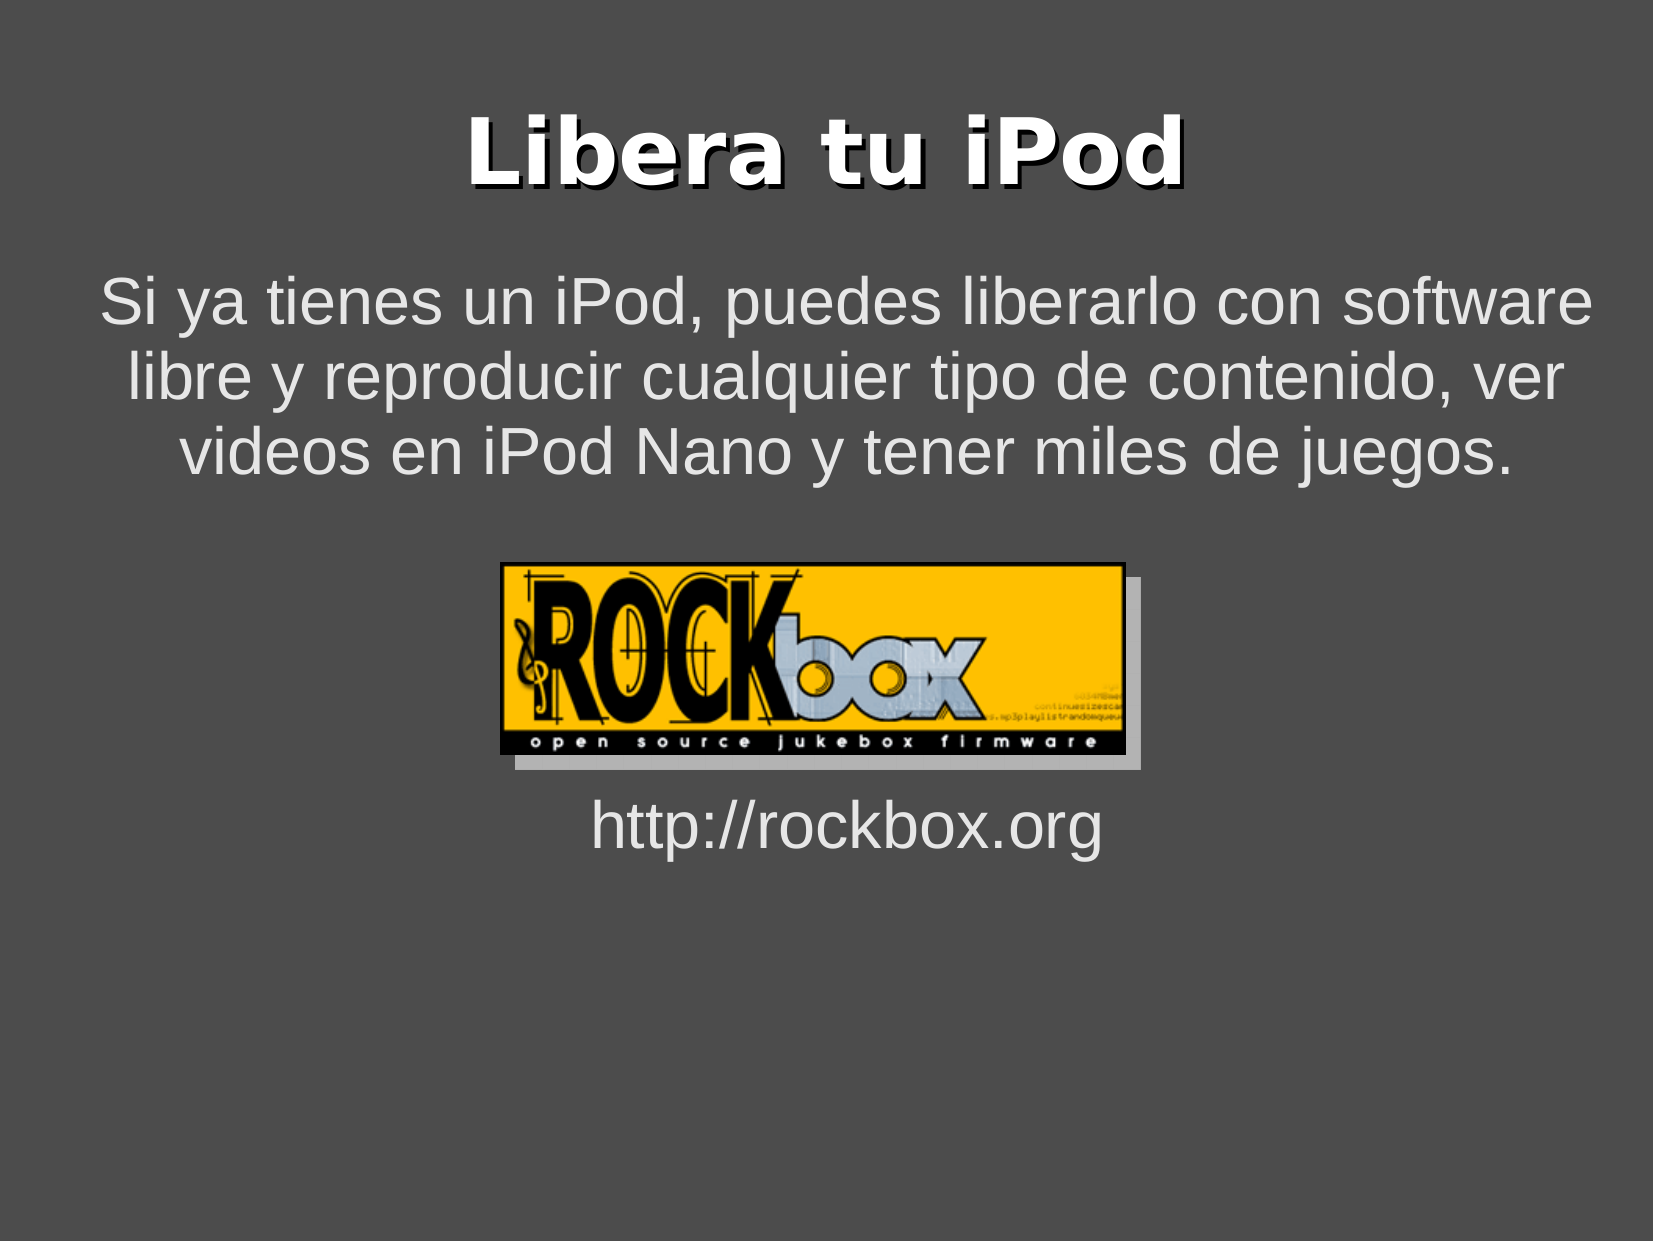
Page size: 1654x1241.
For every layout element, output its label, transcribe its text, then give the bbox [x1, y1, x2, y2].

subtitle Si ya tienes un iPod, puedes liberarlo con software libre y reproducir cualquier tipo de contenido, ver videos en iPod Nano y tener miles de juegos. http://rockbox.org [82, 264, 1613, 863]
picture [500, 562, 1126, 755]
title Libera tu iPod [82, 49, 1571, 257]
